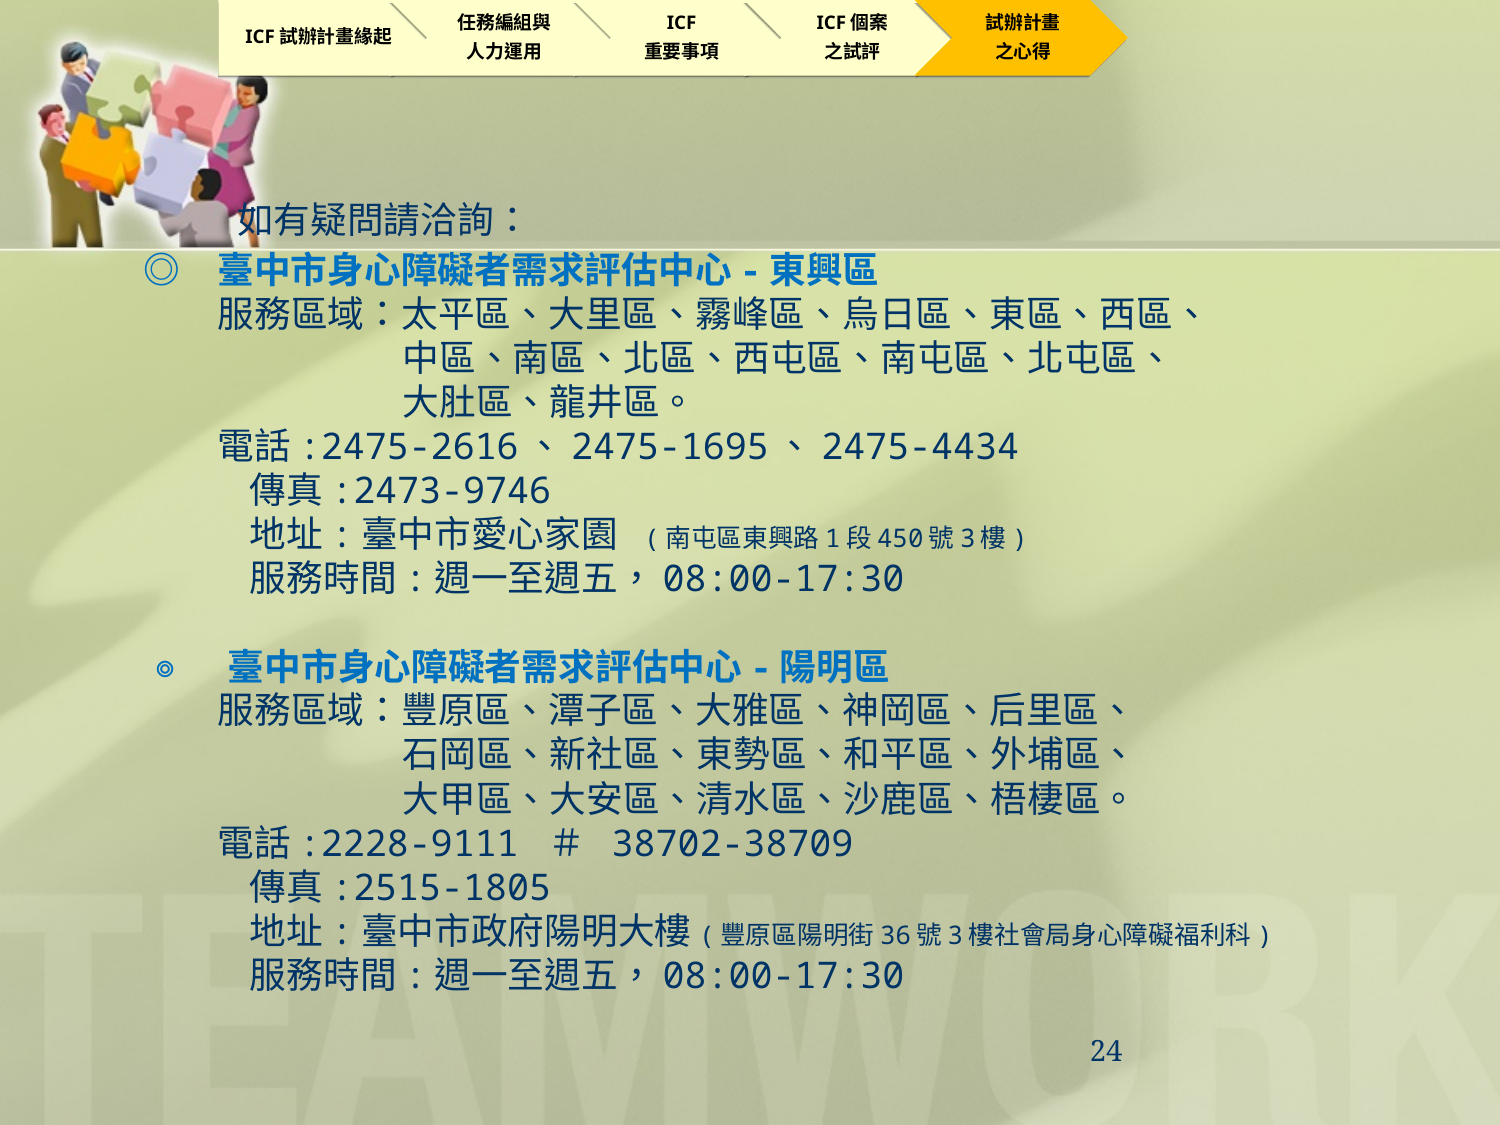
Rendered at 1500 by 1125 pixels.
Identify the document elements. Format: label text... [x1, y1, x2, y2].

text_box [1074, 1024, 1426, 1103]
text_box ICF試辦計畫緣起 [218, 0, 426, 76]
text_box ICF 重要事項 [573, 0, 780, 76]
text_box 試辦計畫 之心得 [914, 0, 1128, 76]
text_box ICF個案 之試評 [743, 0, 951, 76]
title 如有疑問請洽詢： ◎ 臺中市身心障礙者需求評估中心-東興區 服務區域：太平區、大里區、霧峰區、烏日區、東區、西區、 中區、南區、北區、西屯區、南屯區、北屯區、 大肚區、龍井區。 電話:2475-2616、2475-1695、2475-4434 傳真:2473-9746 地址:臺中市愛心家園 (南屯區東興路1段450號3樓) 服務時間:週一至週五，08:00-17:30 ◎ 臺中市身心障礙者需求評估中心-陽明區 服務區域：豐原區、潭子區、大雅區、神岡區、后里區、 石岡區、新社區、東勢區、和平區、外埔區、 大甲區、大安區、清水區、沙鹿區、梧棲區。 電話:2228-9111 ＃ 38702-38709 傳真:2515-1805 地址:臺中市政府陽明大樓(豐原區陽明街36號3樓社會局身心障礙福利科) 服務時間:週一至週五，08:00-17:30 [73, 78, 1500, 1094]
text_box 任務編組與 人力運用 [389, 0, 610, 76]
